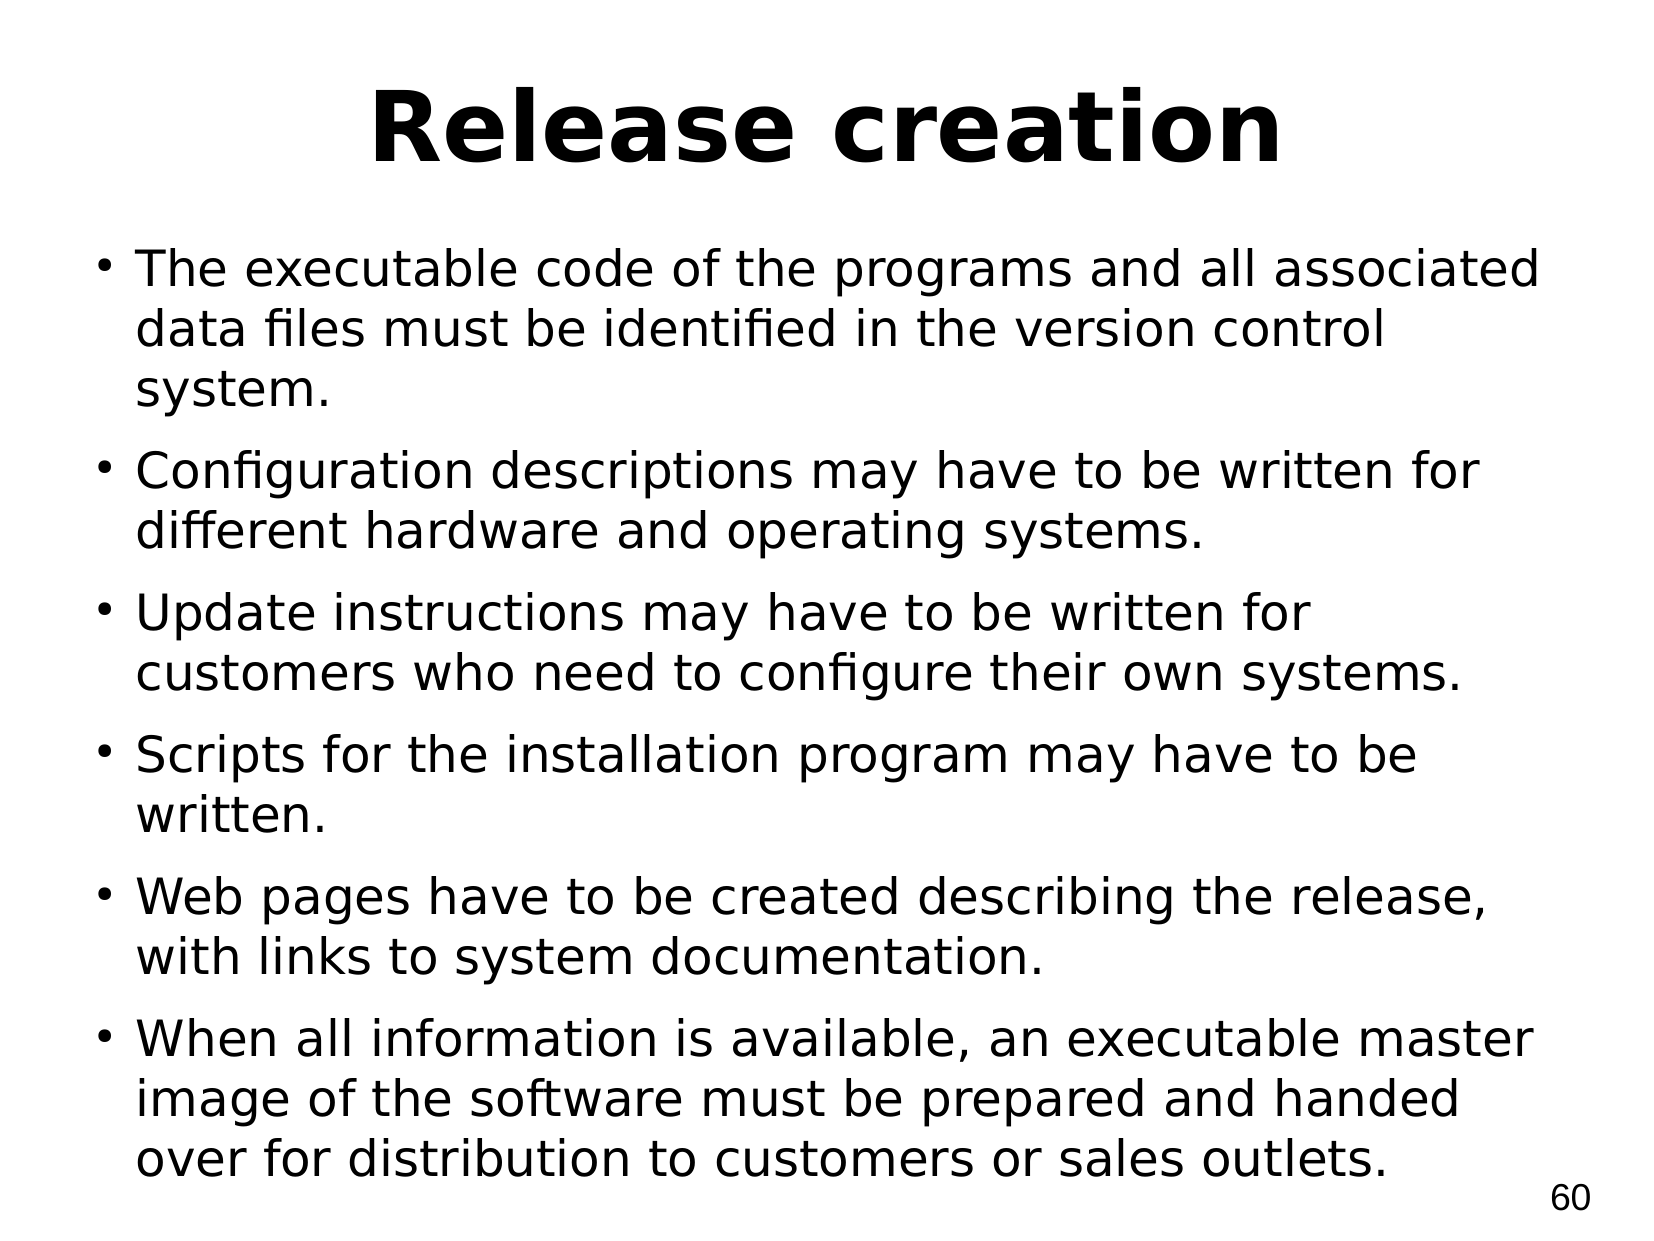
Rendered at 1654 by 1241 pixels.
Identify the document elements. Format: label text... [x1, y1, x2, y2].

list The executable code of the programs and all associated data files must be identified in the version control system. Configuration descriptions may have to be written for different hardware and operating systems. Update instructions may have to be written for customers who need to configure their own systems. Scripts for the installation program may have to be written. Web pages have to be created describing the release, with links to system documentation. When all information is available, an executable master image of the software must be prepared and handed over for distribution to customers or sales outlets. [82, 236, 1571, 1205]
title Release creation [82, 49, 1571, 196]
